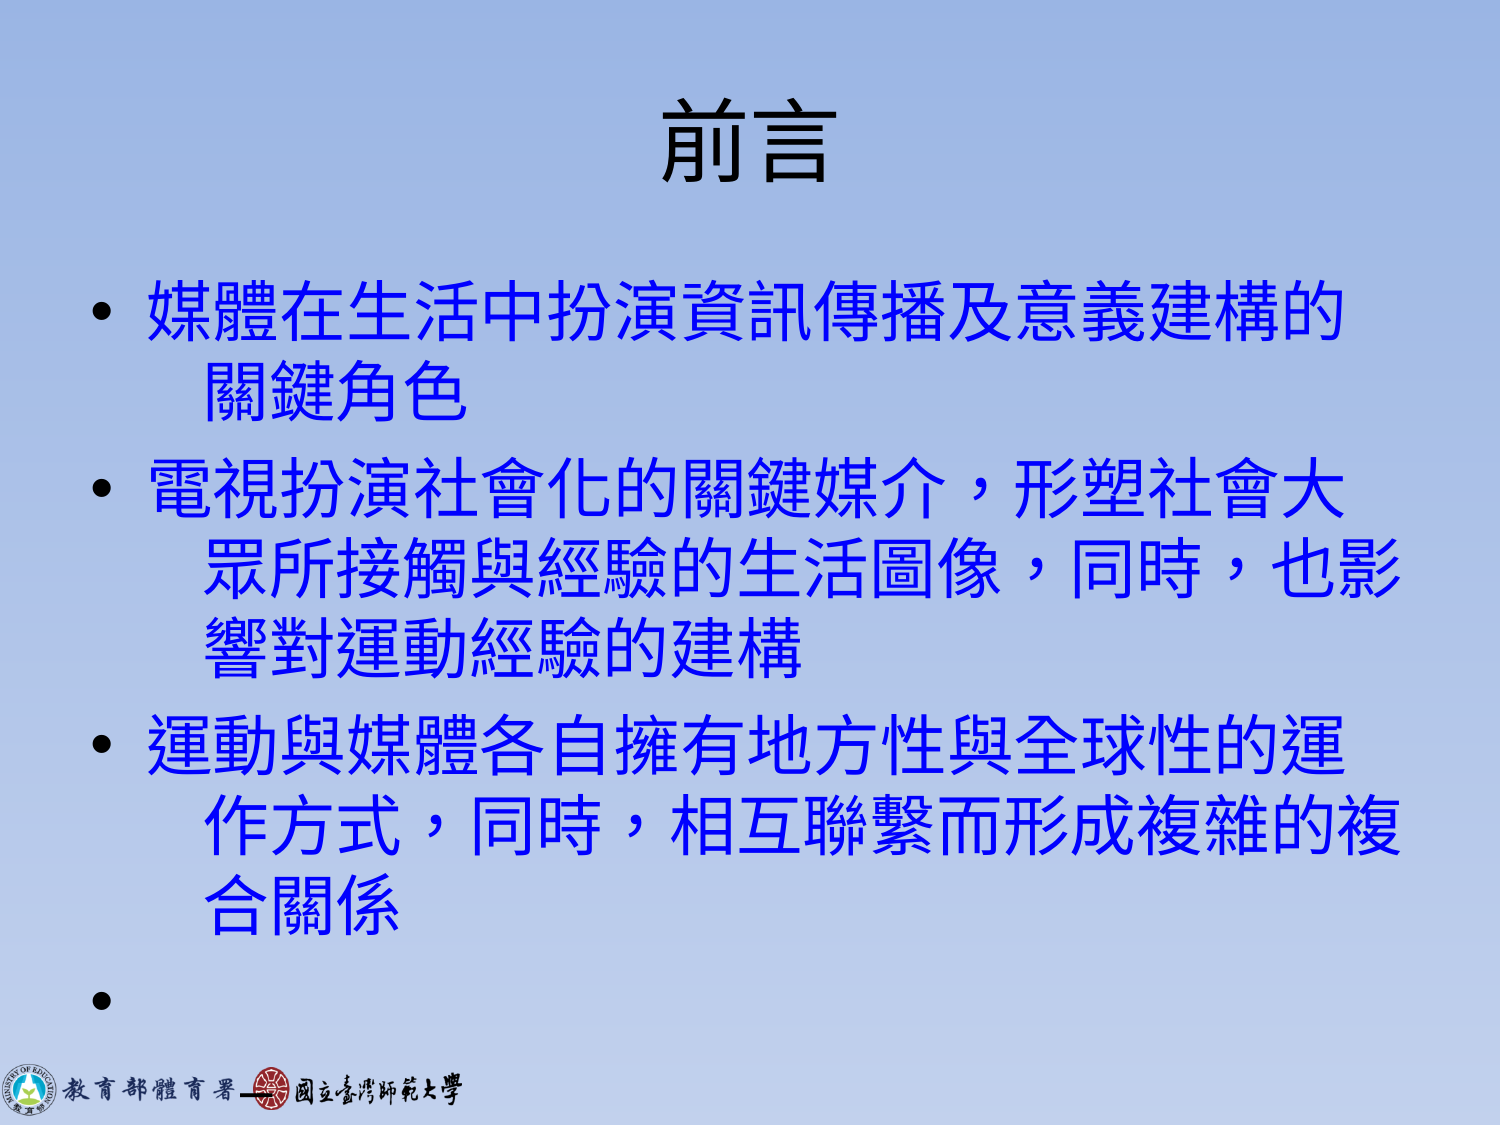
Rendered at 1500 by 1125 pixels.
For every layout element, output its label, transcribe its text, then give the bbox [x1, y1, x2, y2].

list 媒體在生活中扮演資訊傳播及意義建構的關鍵角色 電視扮演社會化的關鍵媒介，形塑社會大眾所接觸與經驗的生活圖像，同時，也影響對運動經驗的建構 運動與媒體各自擁有地方性與全球性的運作方式，同時，相互聯繫而形成複雜的複合關係 [75, 262, 1426, 1005]
title 前言 [75, 45, 1426, 233]
